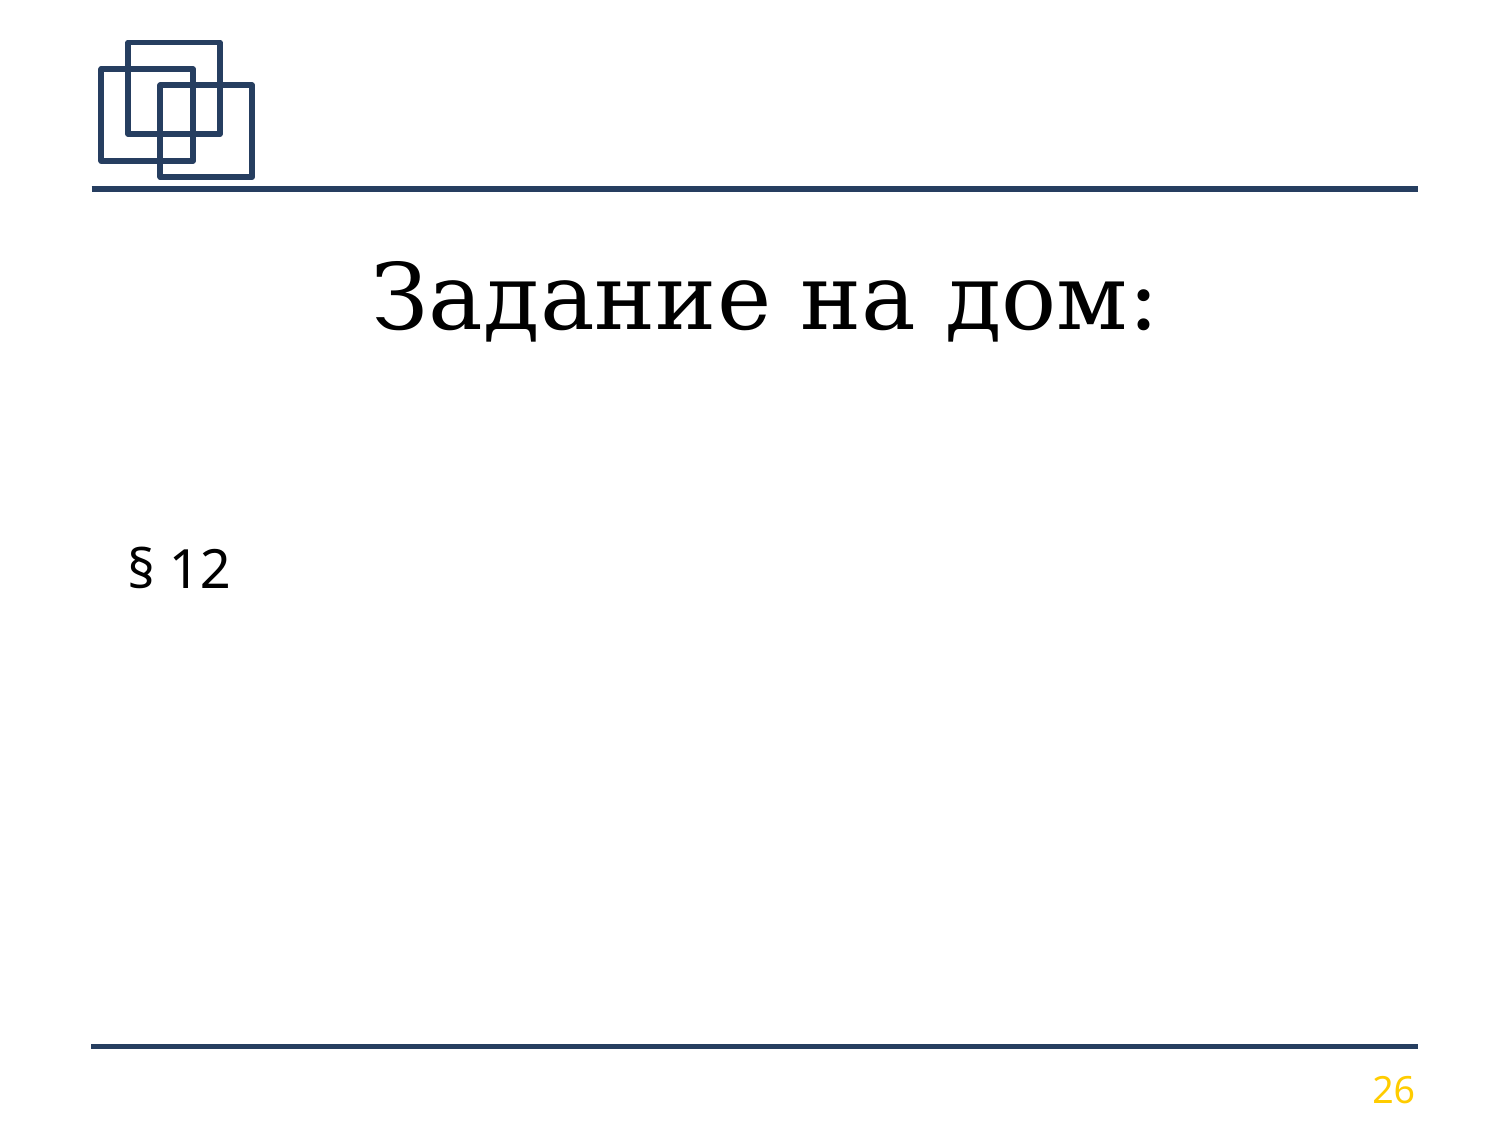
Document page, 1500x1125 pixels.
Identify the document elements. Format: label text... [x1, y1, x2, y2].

title Задание на дом: [112, 172, 1388, 413]
text_box § 12 [112, 527, 1436, 1000]
